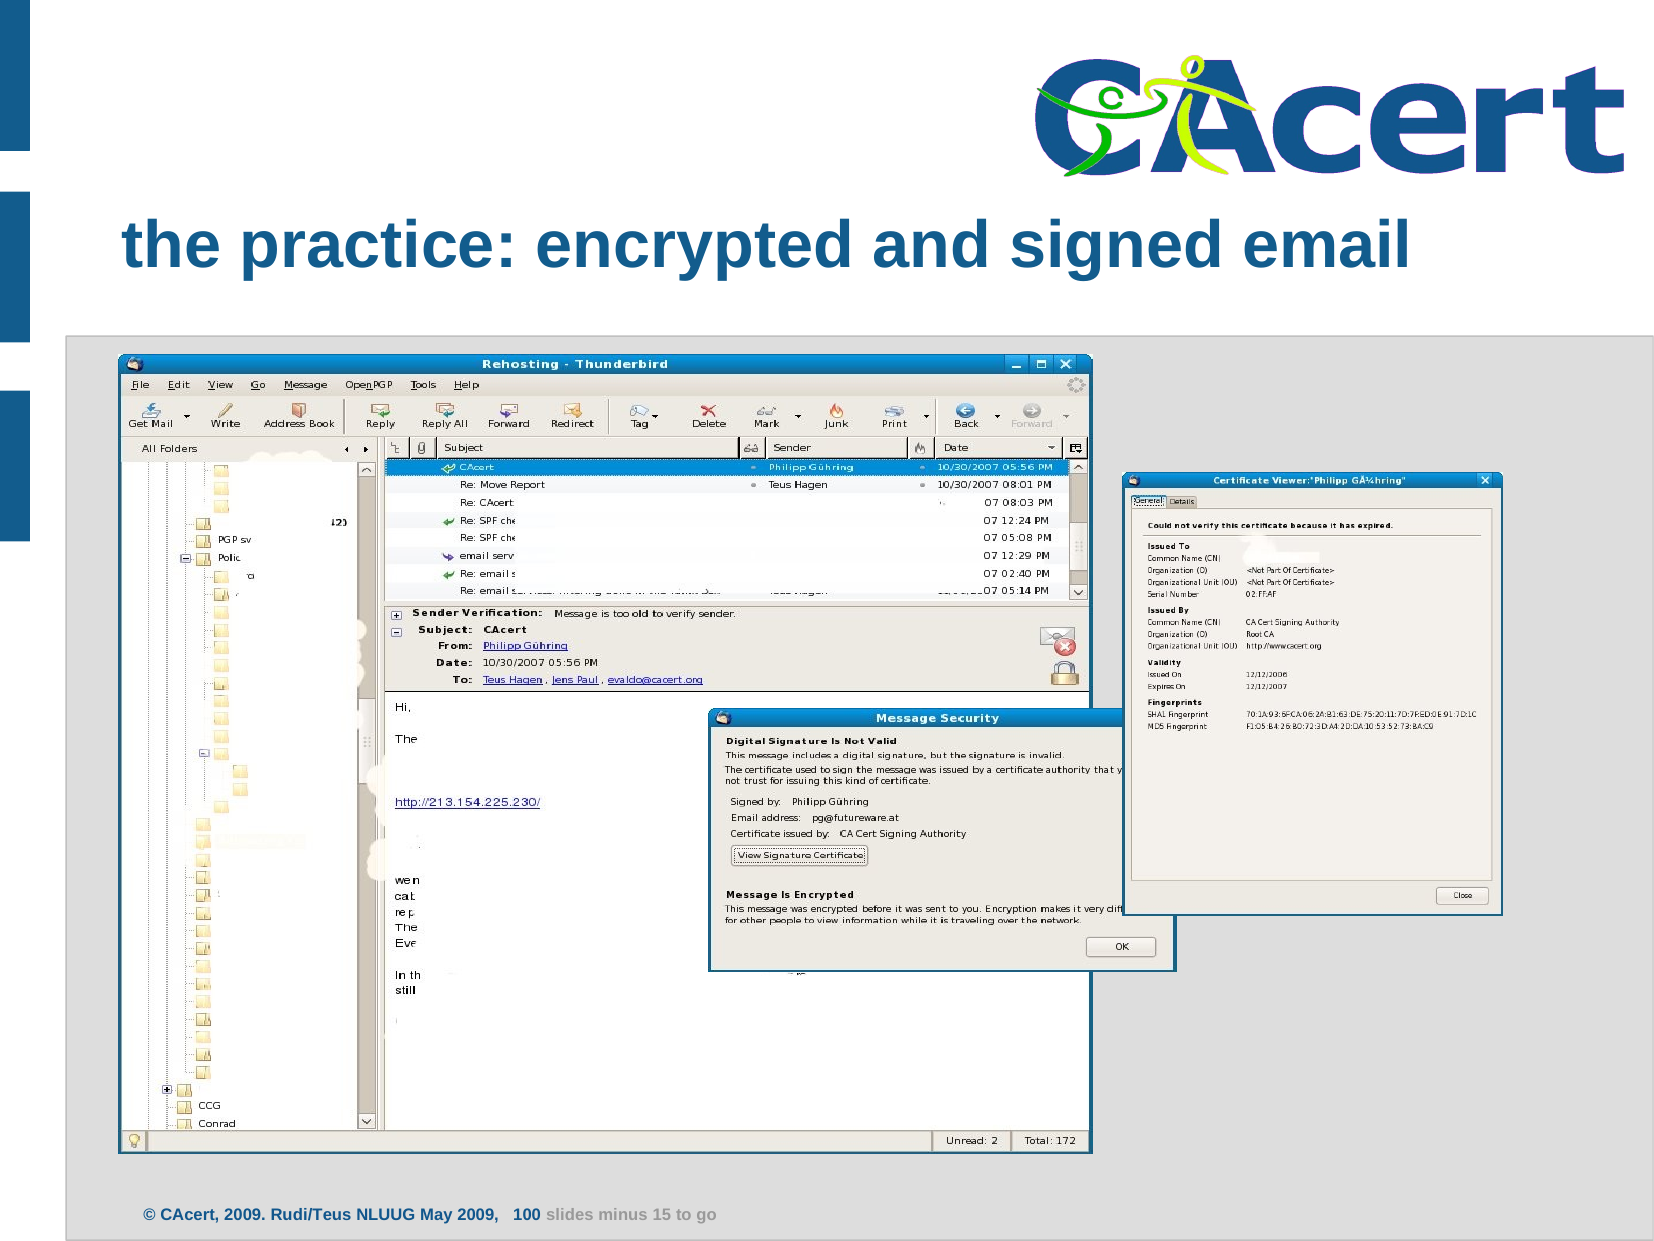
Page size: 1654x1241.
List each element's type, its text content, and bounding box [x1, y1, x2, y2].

picture [565, 362, 572, 368]
list [121, 344, 1595, 1238]
title the practice: encrypted and signed email [121, 177, 1533, 316]
picture [1080, 354, 1093, 365]
picture [118, 354, 1503, 1154]
picture [1033, 53, 1625, 178]
